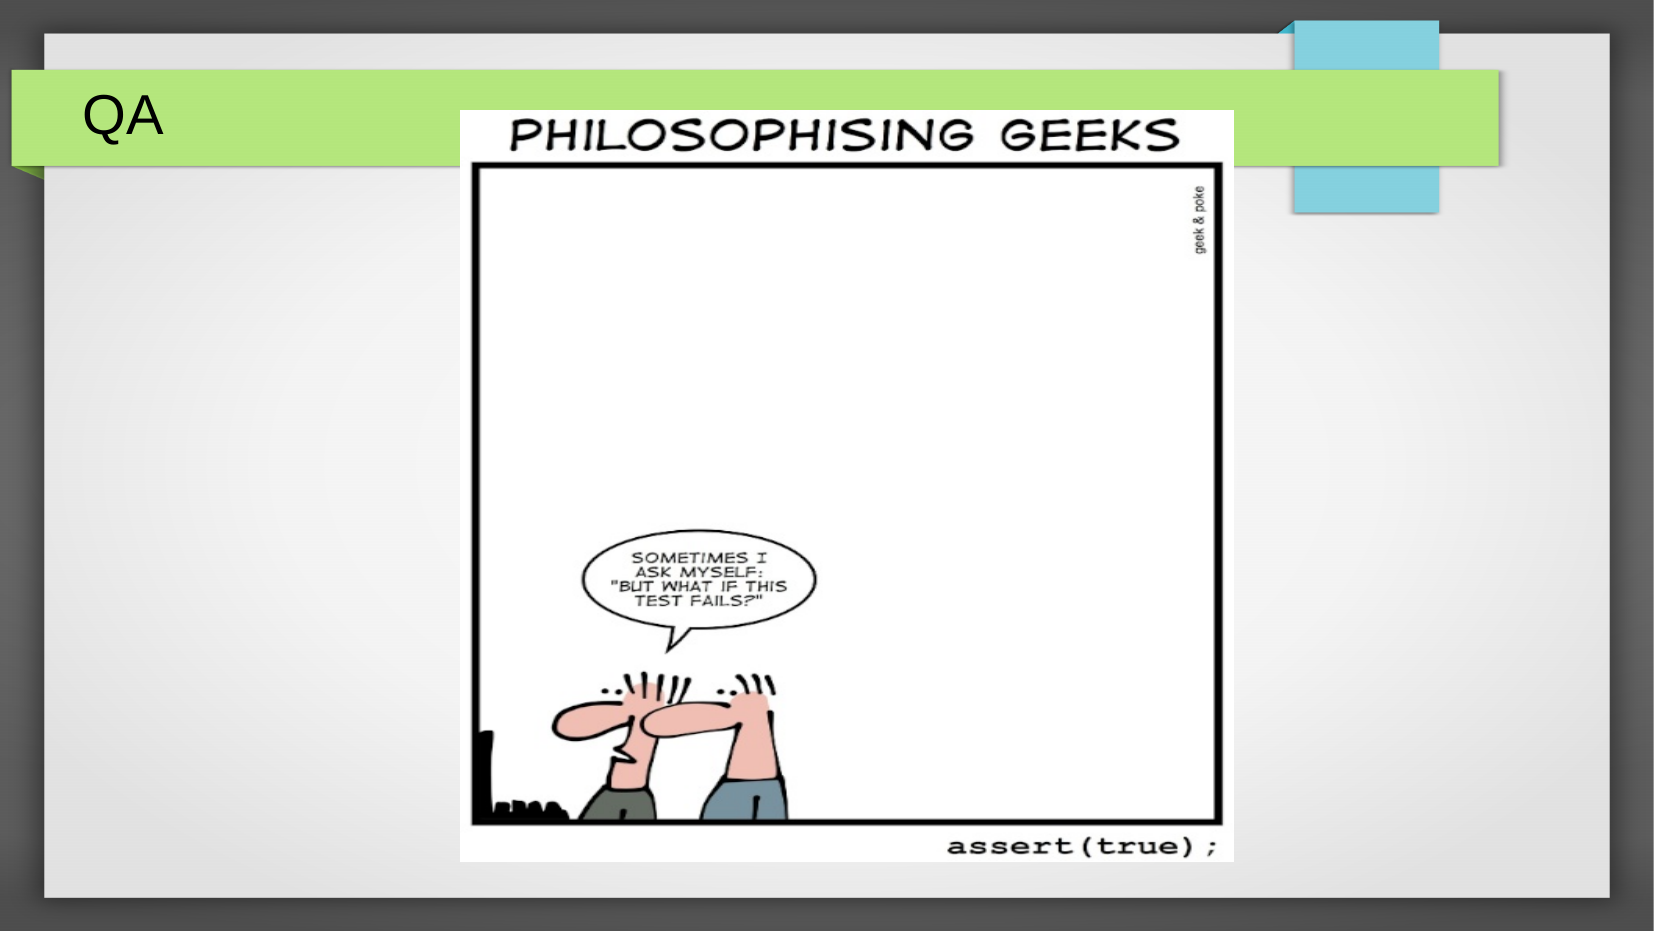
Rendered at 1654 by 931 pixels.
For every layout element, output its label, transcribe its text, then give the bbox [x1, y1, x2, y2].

picture [0, 0, 1654, 931]
title QA [82, 70, 1264, 160]
